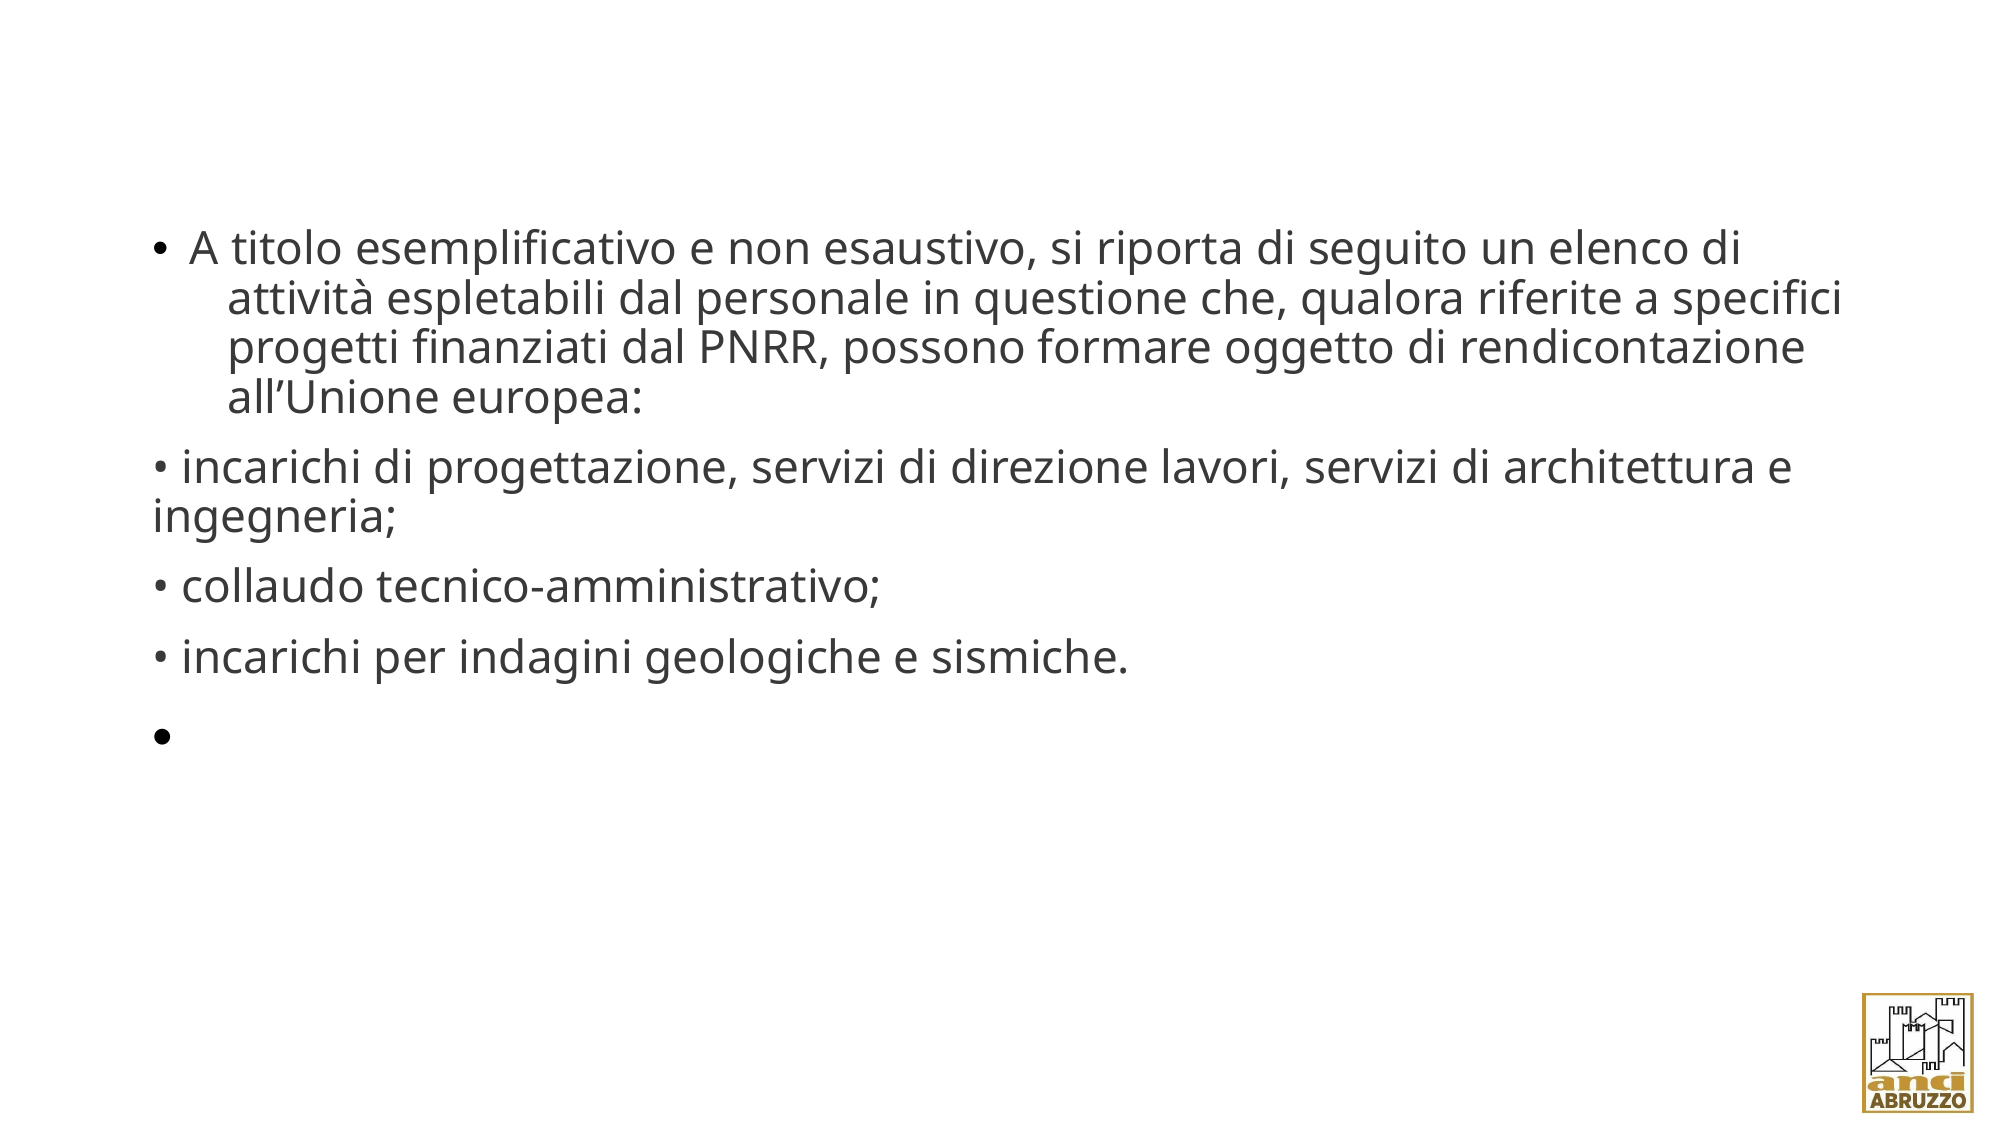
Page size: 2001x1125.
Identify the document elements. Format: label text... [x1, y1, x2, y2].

list A titolo esemplificativo e non esaustivo, si riporta di seguito un elenco di attività espletabili dal personale in questione che, qualora riferite a specifici progetti finanziati dal PNRR, possono formare oggetto di rendicontazione all’Unione europea: • incarichi di progettazione, servizi di direzione lavori, servizi di architettura e ingegneria; • collaudo tecnico-amministrativo; • incarichi per indagini geologiche e sismiche. [137, 217, 1863, 1014]
